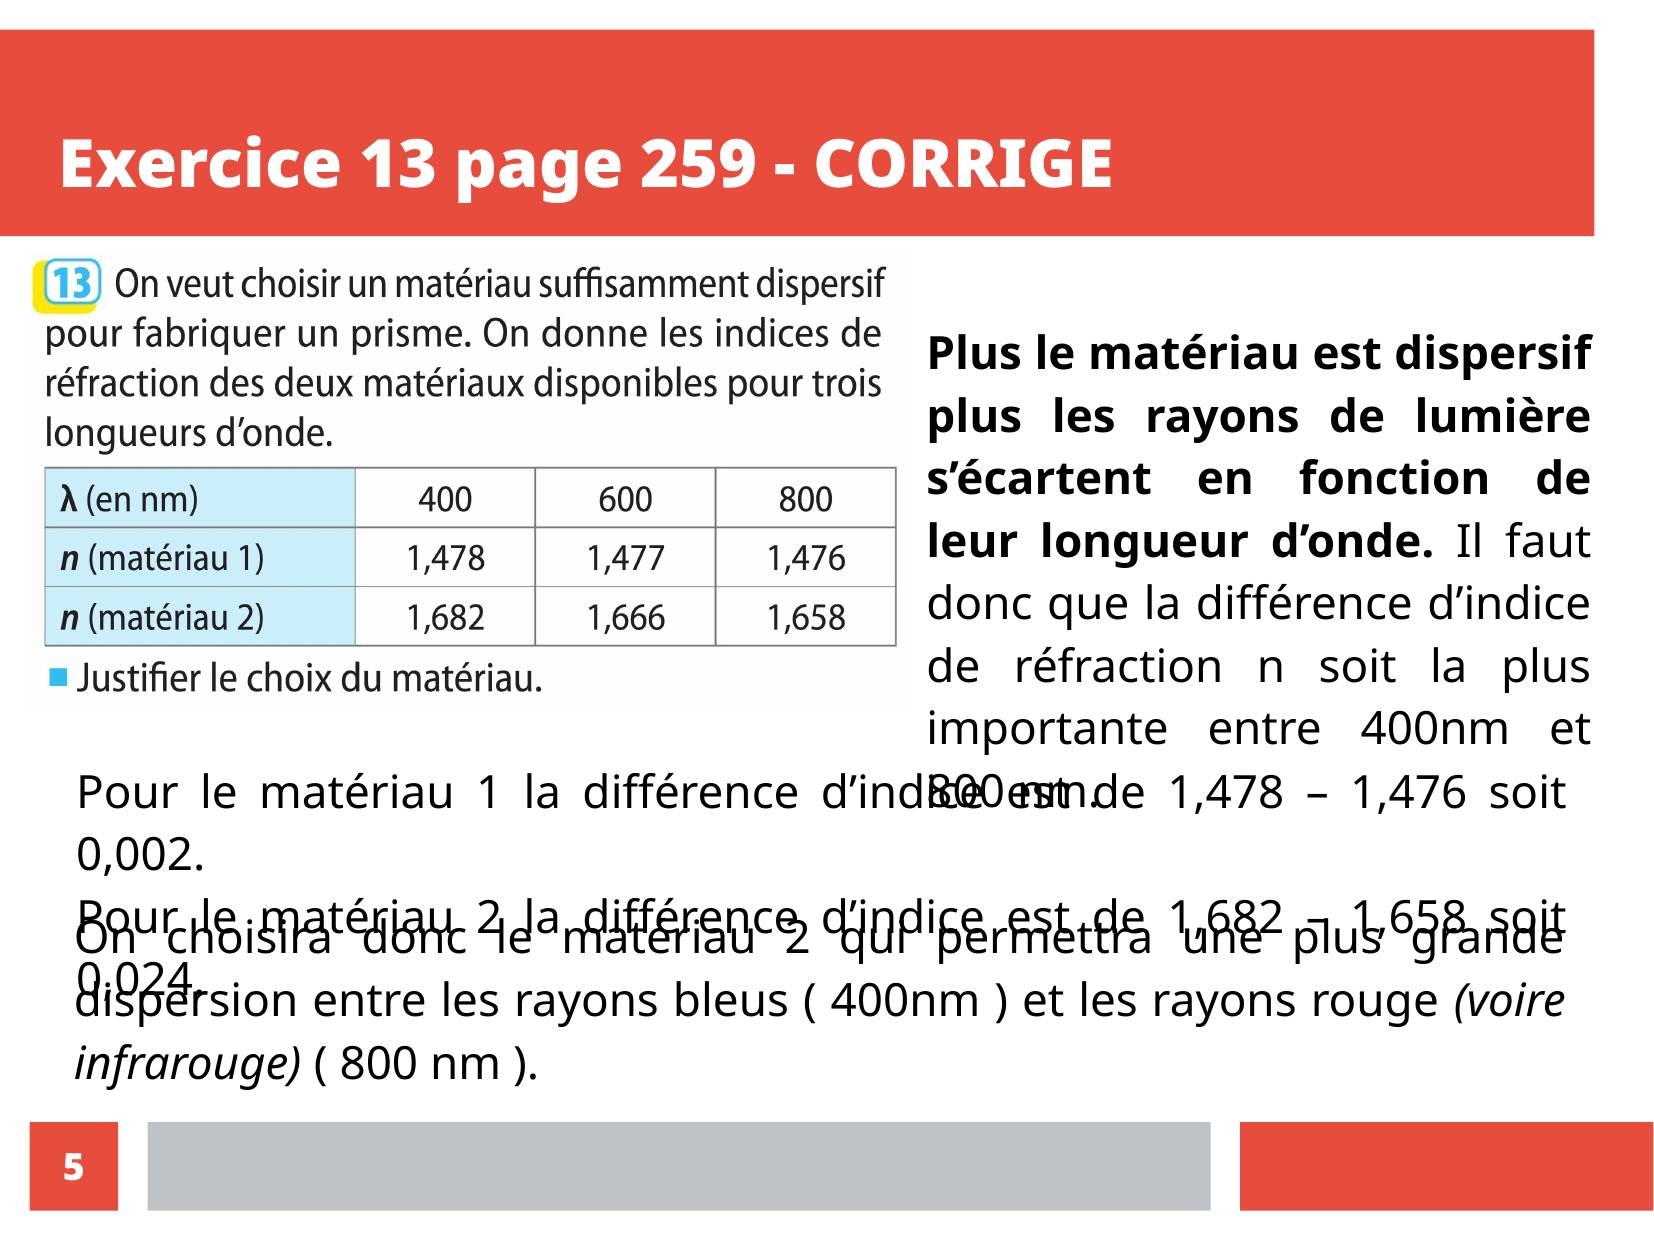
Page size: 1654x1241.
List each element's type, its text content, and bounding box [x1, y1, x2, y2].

title Exercice 13 page 259 - CORRIGE [59, 59, 1595, 207]
text_box On choisira donc le matériau 2 qui permettra une plus grande dispersion entre les rayons bleus ( 400nm ) et les rayons rouge (voire infrarouge) ( 800 nm ). [59, 897, 1581, 1032]
text_box Pour le matériau 1 la différence d’indice est de 1,478 – 1,476 soit 0,002. Pour le matériau 2 la différence d’indice est de 1,682 – 1,658 soit 0,024. [61, 751, 1583, 886]
picture [23, 247, 912, 713]
text_box Plus le matériau est dispersif plus les rayons de lumière s’écartent en fonction de leur longueur d’onde. Il faut donc que la différence d’indice de réfraction n soit la plus importante entre 400nm et 800 nm. [911, 313, 1607, 731]
